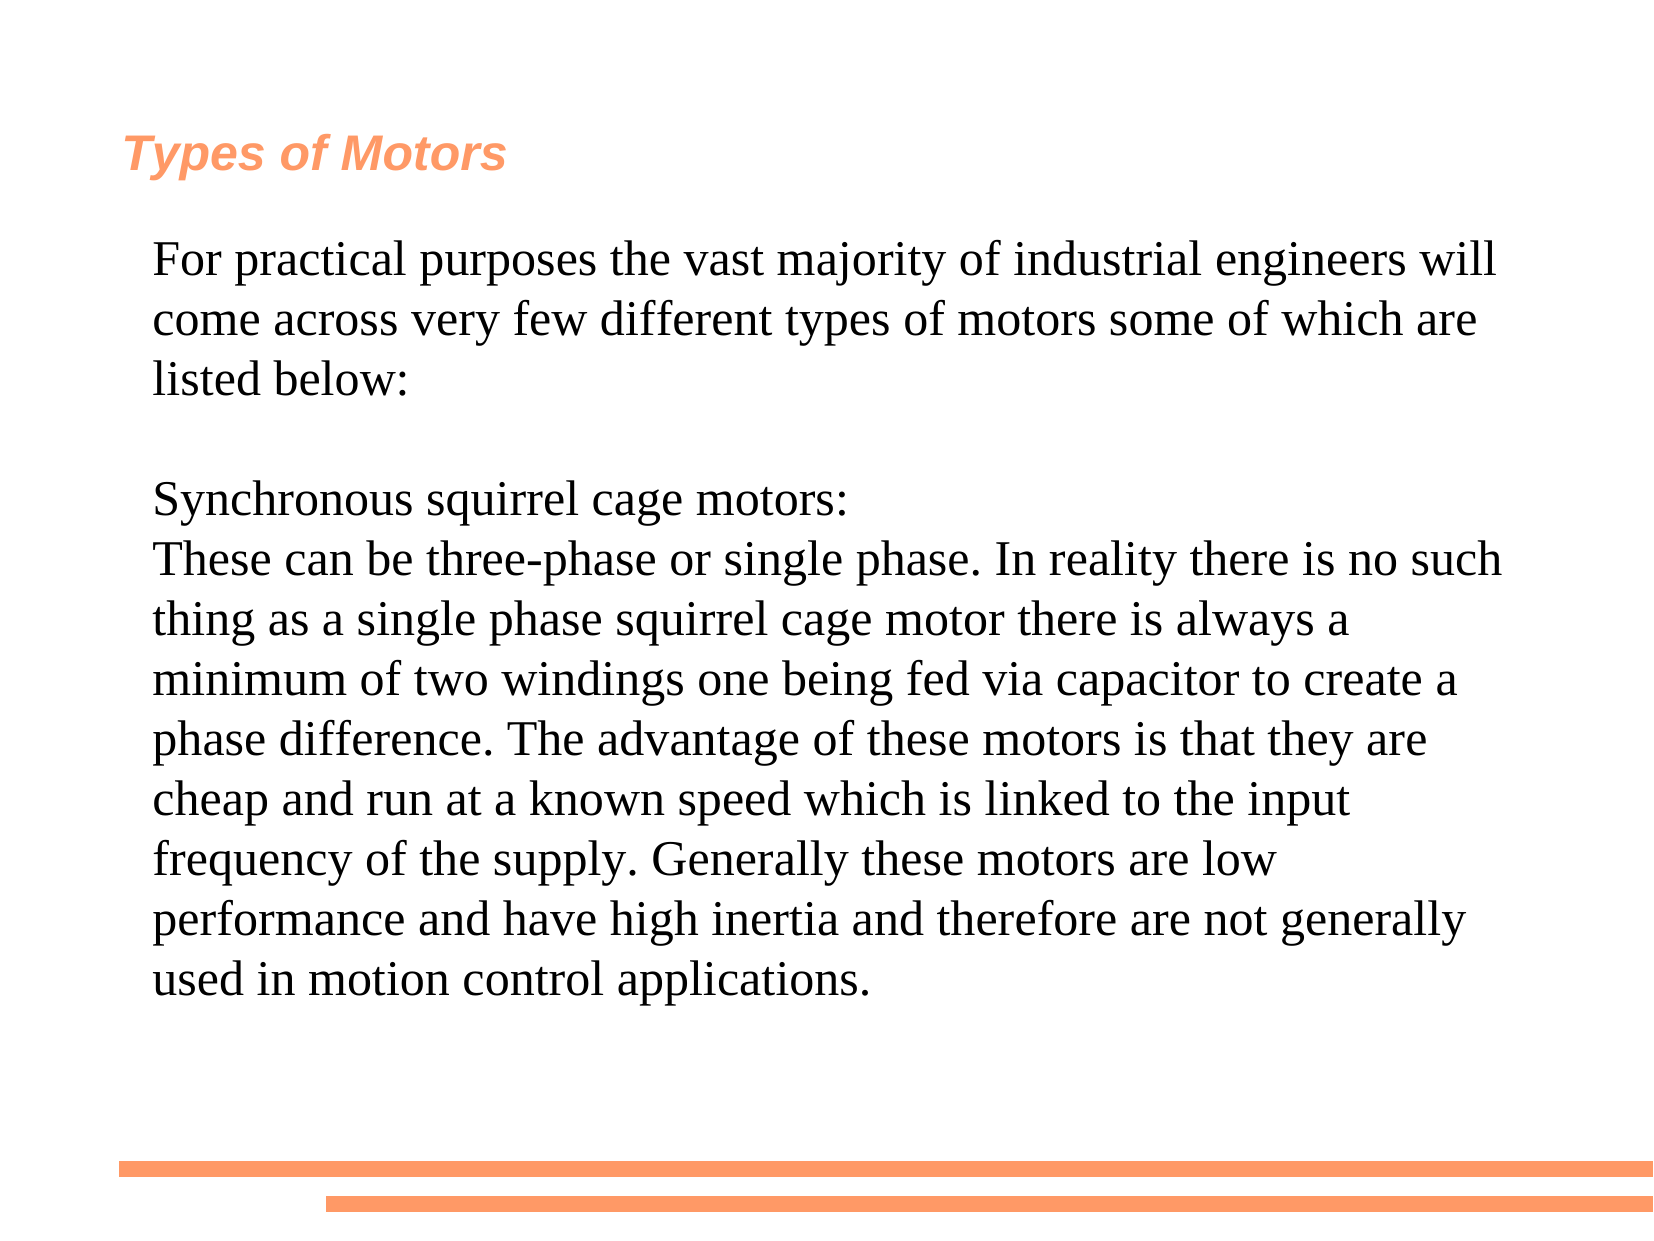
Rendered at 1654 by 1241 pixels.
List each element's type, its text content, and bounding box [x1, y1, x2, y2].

list For practical purposes the vast majority of industrial engineers will come across very few different types of motors some of which are listed below: Synchronous squirrel cage motors: These can be three-phase or single phase. In reality there is no such thing as a single phase squirrel cage motor there is always a minimum of two windings one being fed via capacitor to create a phase difference. The advantage of these motors is that they are cheap and run at a known speed which is linked to the input frequency of the supply. Generally these motors are low performance and have high inertia and therefore are not generally used in motion control applications. [152, 225, 1534, 1127]
title Types of Motors [121, 119, 1534, 181]
